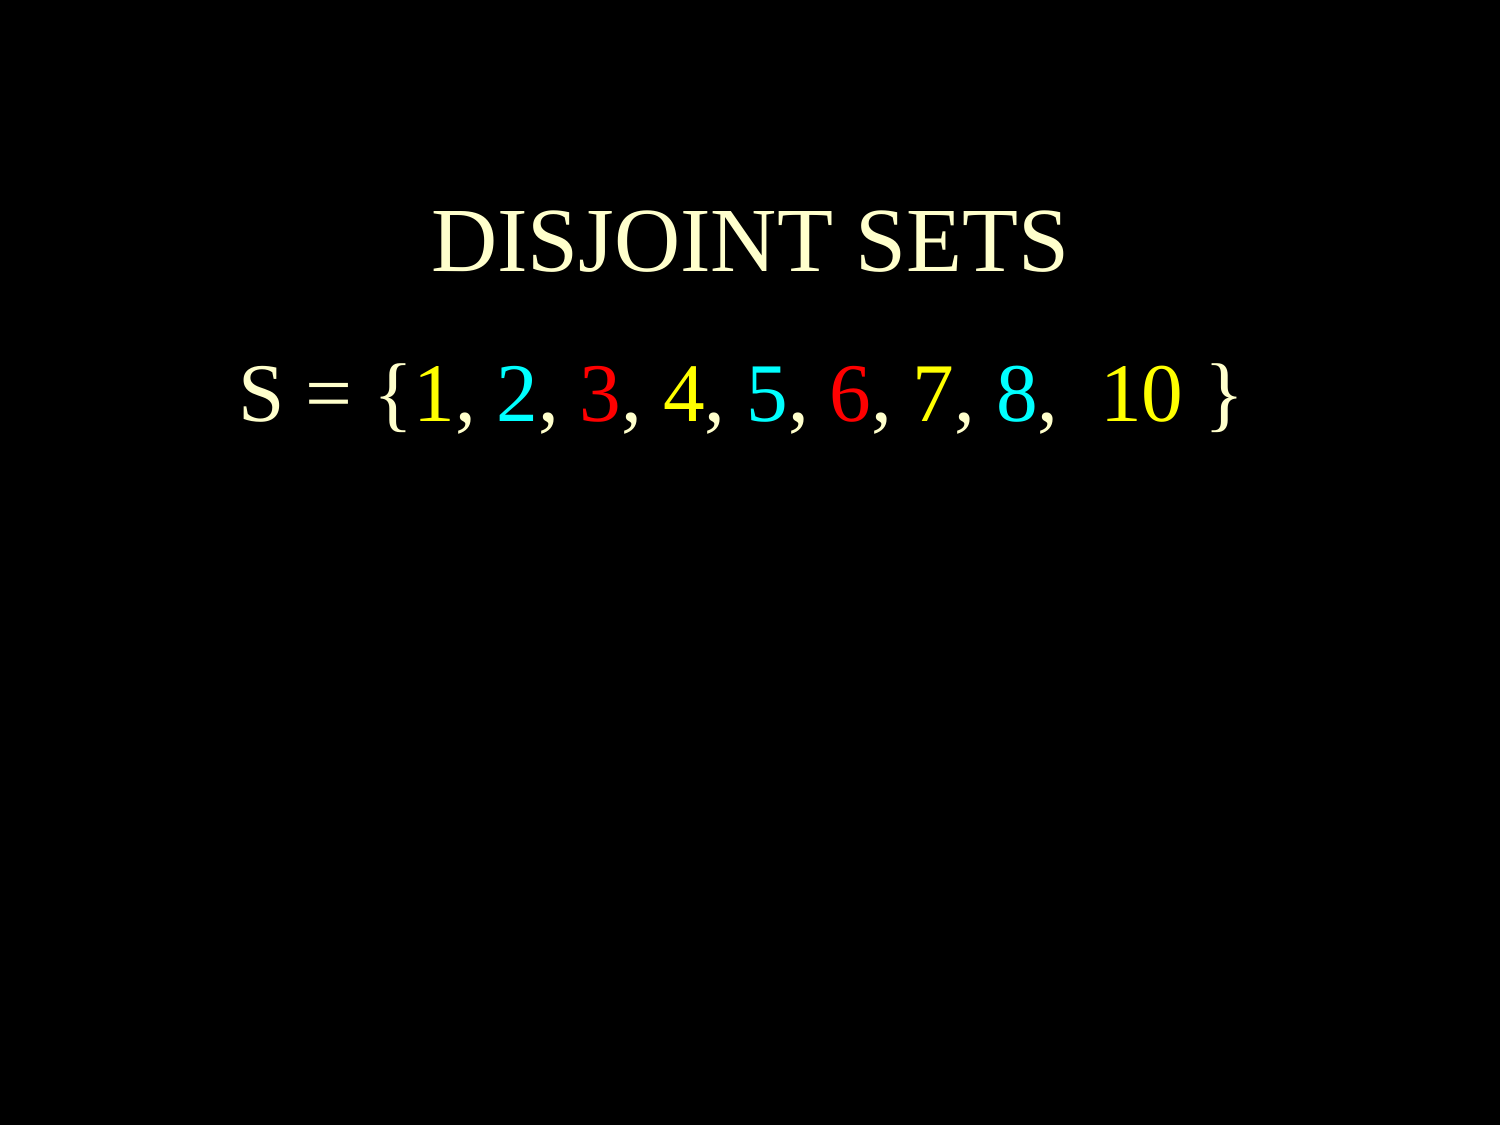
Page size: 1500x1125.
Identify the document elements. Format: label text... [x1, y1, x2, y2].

title DISJOINT SETS [22, 153, 1480, 329]
list S = {1, 2, 3, 4, 5, 6, 7, 8, 10 } [22, 347, 1482, 1075]
